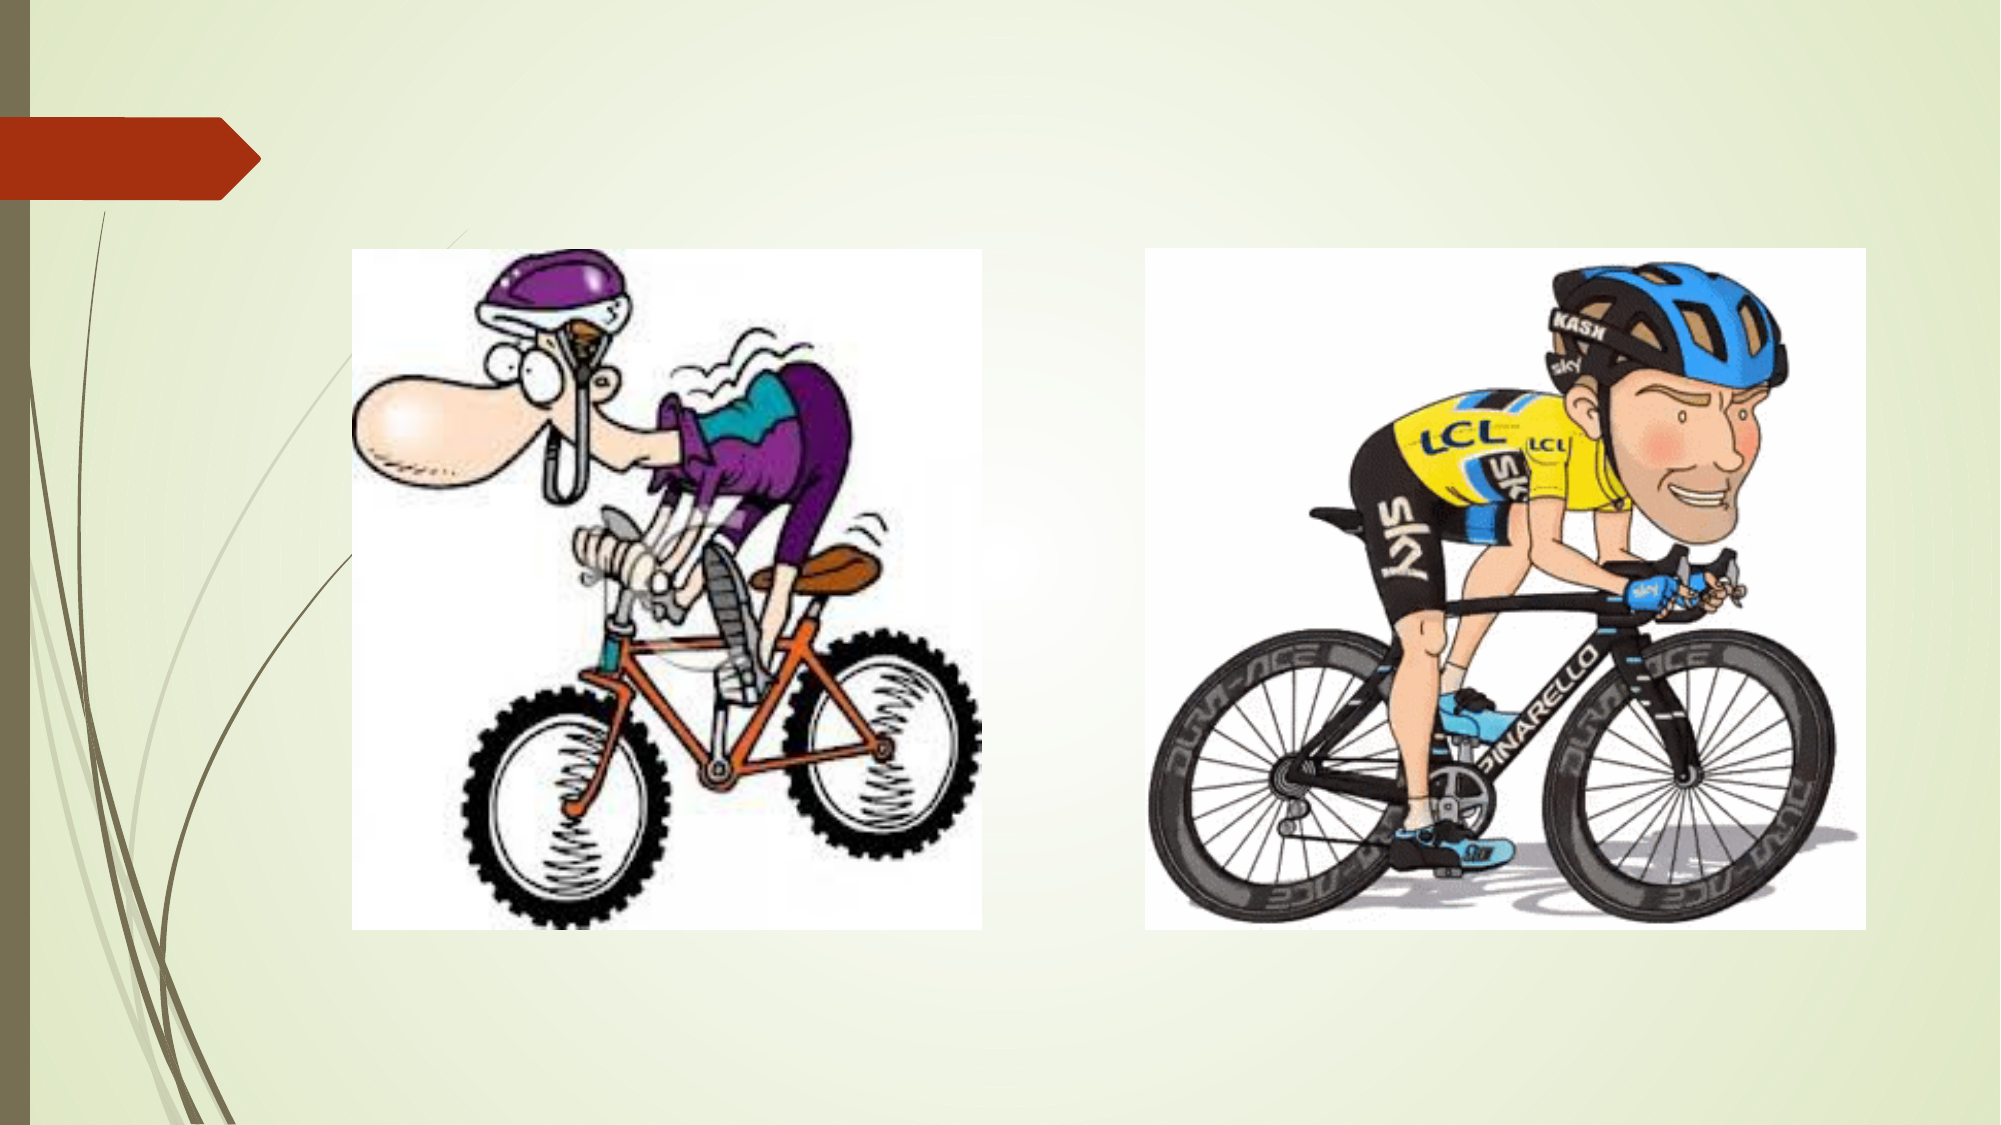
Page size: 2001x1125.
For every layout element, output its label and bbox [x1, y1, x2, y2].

picture [1145, 248, 1866, 930]
picture [352, 249, 982, 930]
